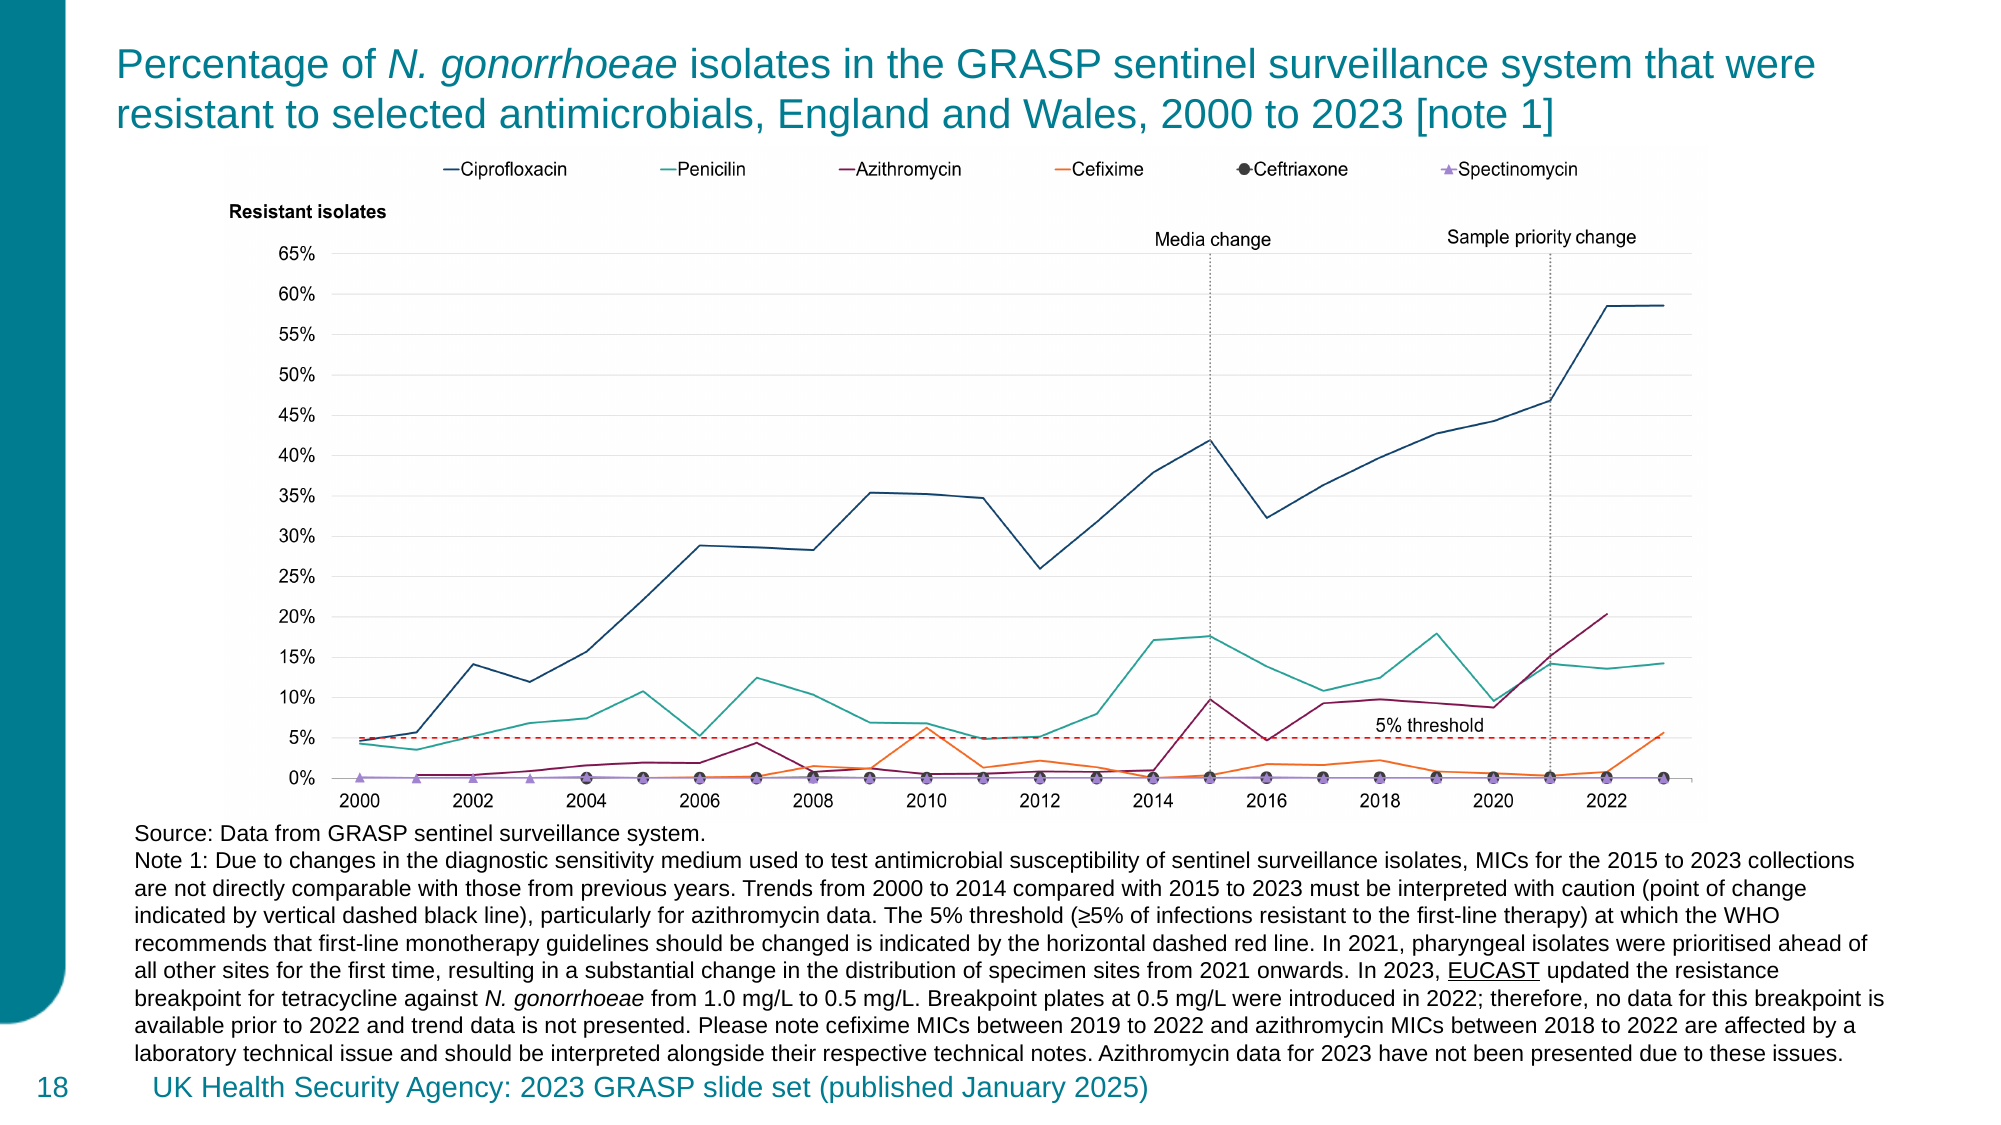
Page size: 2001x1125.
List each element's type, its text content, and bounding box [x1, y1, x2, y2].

title Percentage of N. gonorrhoeae isolates in the GRASP sentinel surveillance system that were resistant to selected antimicrobials, England and Wales, 2000 to 2023 [note 1] [101, 29, 1926, 146]
picture [223, 145, 1708, 810]
text_box Source: Data from GRASP sentinel surveillance system. Note 1: Due to changes in the diagnostic sensitivity medium used to test antimicrobial susceptibility of sentinel surveillance isolates, MICs for the 2015 to 2023 collections are not directly comparable with those from previous years. Trends from 2000 to 2014 compared with 2015 to 2023 must be interpreted with caution (point of change indicated by vertical dashed black line), particularly for azithromycin data. The 5% threshold (≥5% of infections resistant to the first-line therapy) at which the WHO recommends that first-line monotherapy guidelines should be changed is indicated by the horizontal dashed red line. In 2021, pharyngeal isolates were prioritised ahead of all other sites for the first time, resulting in a substantial change in the distribution of specimen sites from 2021 onwards. In 2023, EUCAST updated the resistance breakpoint for tetracycline against N. gonorrhoeae from 1.0 mg/L to 0.5 mg/L. Breakpoint plates at 0.5 mg/L were introduced in 2022; therefore, no data for this breakpoint is available prior to 2022 and trend data is not presented. Please note cefixime MICs between 2019 to 2022 and azithromycin MICs between 2018 to 2022 are affected by a laboratory technical issue and should be interpreted alongside their respective technical notes. Azithromycin data for 2023 have not been presented due to these issues. [119, 810, 1908, 1076]
text_box [21, 1056, 120, 1117]
text_box UK Health Security Agency: 2023 GRASP slide set (published January 2025) [137, 1056, 1780, 1116]
